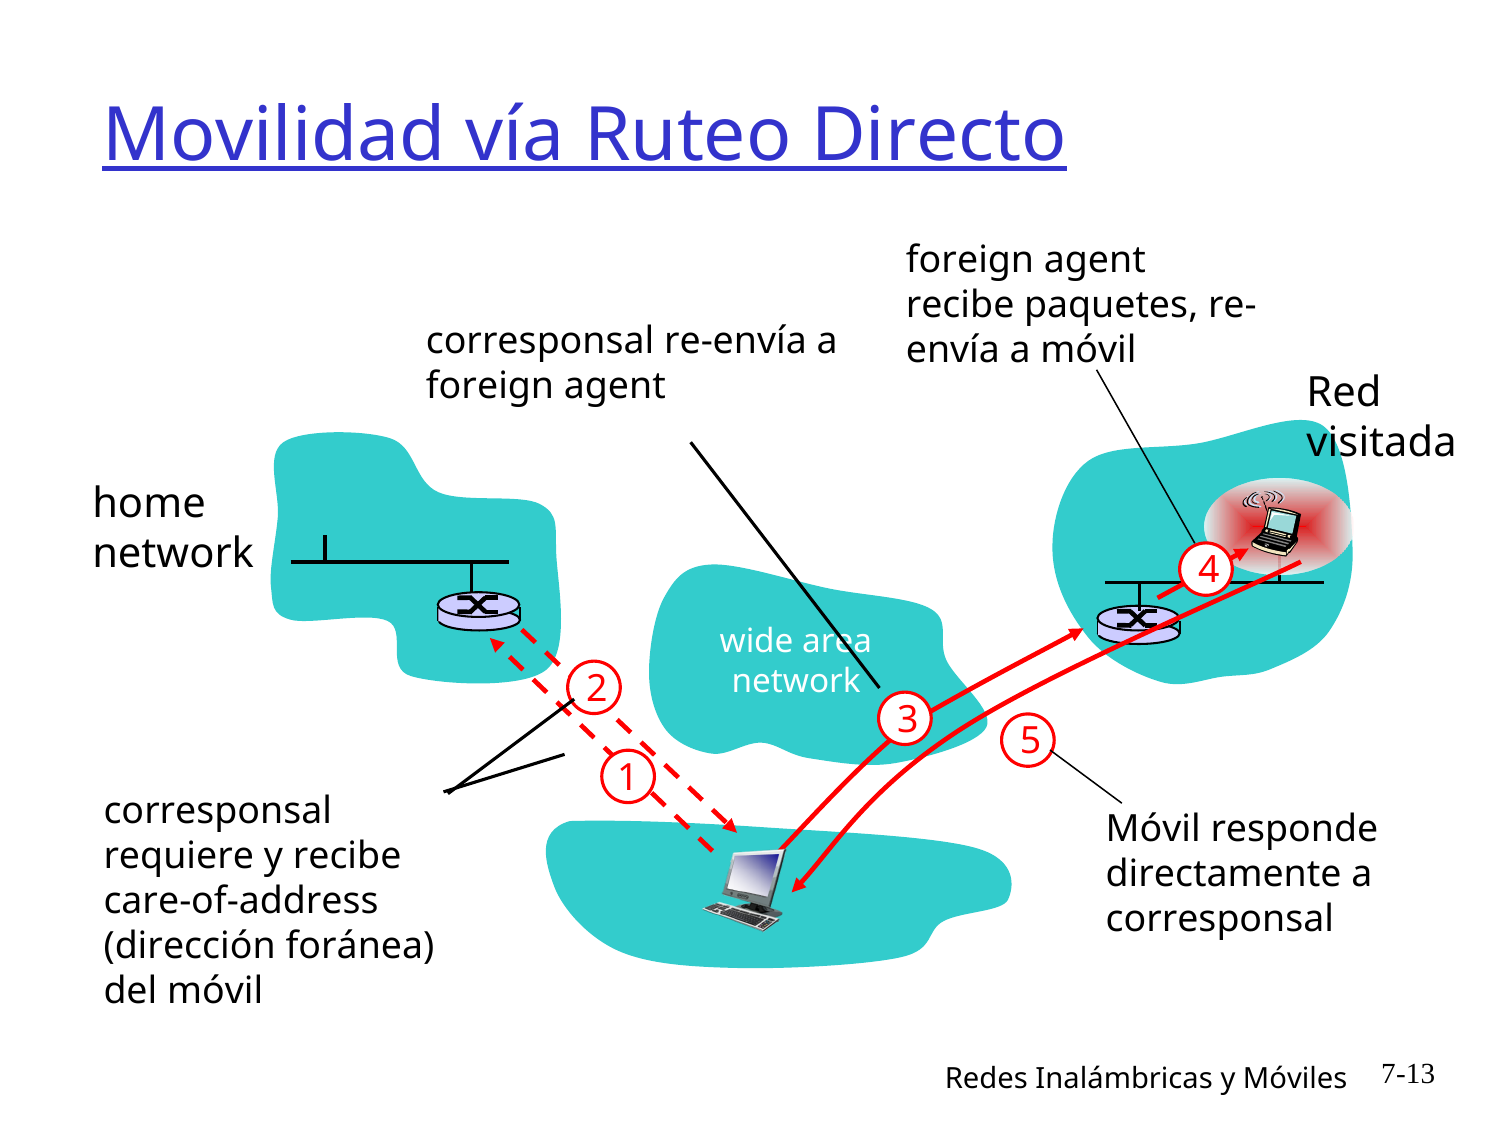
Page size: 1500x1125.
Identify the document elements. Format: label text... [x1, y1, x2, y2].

text_box corresponsal requiere y recibe care-of-address (dirección foránea) del móvil [88, 777, 505, 1019]
text_box [649, 564, 882, 765]
text_box [1106, 420, 1355, 685]
text_box [270, 432, 562, 684]
text_box corresponsal re-envía a foreign agent [411, 308, 870, 415]
text_box [545, 820, 1012, 969]
text_box 4 [1183, 537, 1235, 599]
text_box 3 [882, 686, 934, 748]
picture [681, 845, 788, 938]
text_box [801, 581, 967, 706]
text_box [567, 674, 571, 699]
text_box home network [77, 467, 388, 584]
text_box [868, 748, 928, 765]
text_box 1 [602, 744, 654, 806]
text_box [1052, 447, 1189, 651]
text_box [1001, 727, 1005, 753]
text_box [1141, 584, 1211, 624]
text_box 5 [1005, 708, 1057, 770]
text_box wide area network [677, 611, 915, 707]
text_box 2 [571, 655, 623, 717]
text_box [1268, 576, 1278, 581]
text_box [927, 717, 988, 757]
text_box foreign agent recibe paquetes, re-envía a móvil [891, 227, 1275, 379]
text_box Red visitada [1291, 356, 1500, 473]
text_box [1235, 584, 1245, 589]
title Movilidad vía Ruteo Directo [87, 37, 1363, 225]
text_box [934, 692, 985, 743]
chart [1242, 489, 1302, 557]
text_box Móvil responde directamente a corresponsal [1090, 796, 1461, 948]
